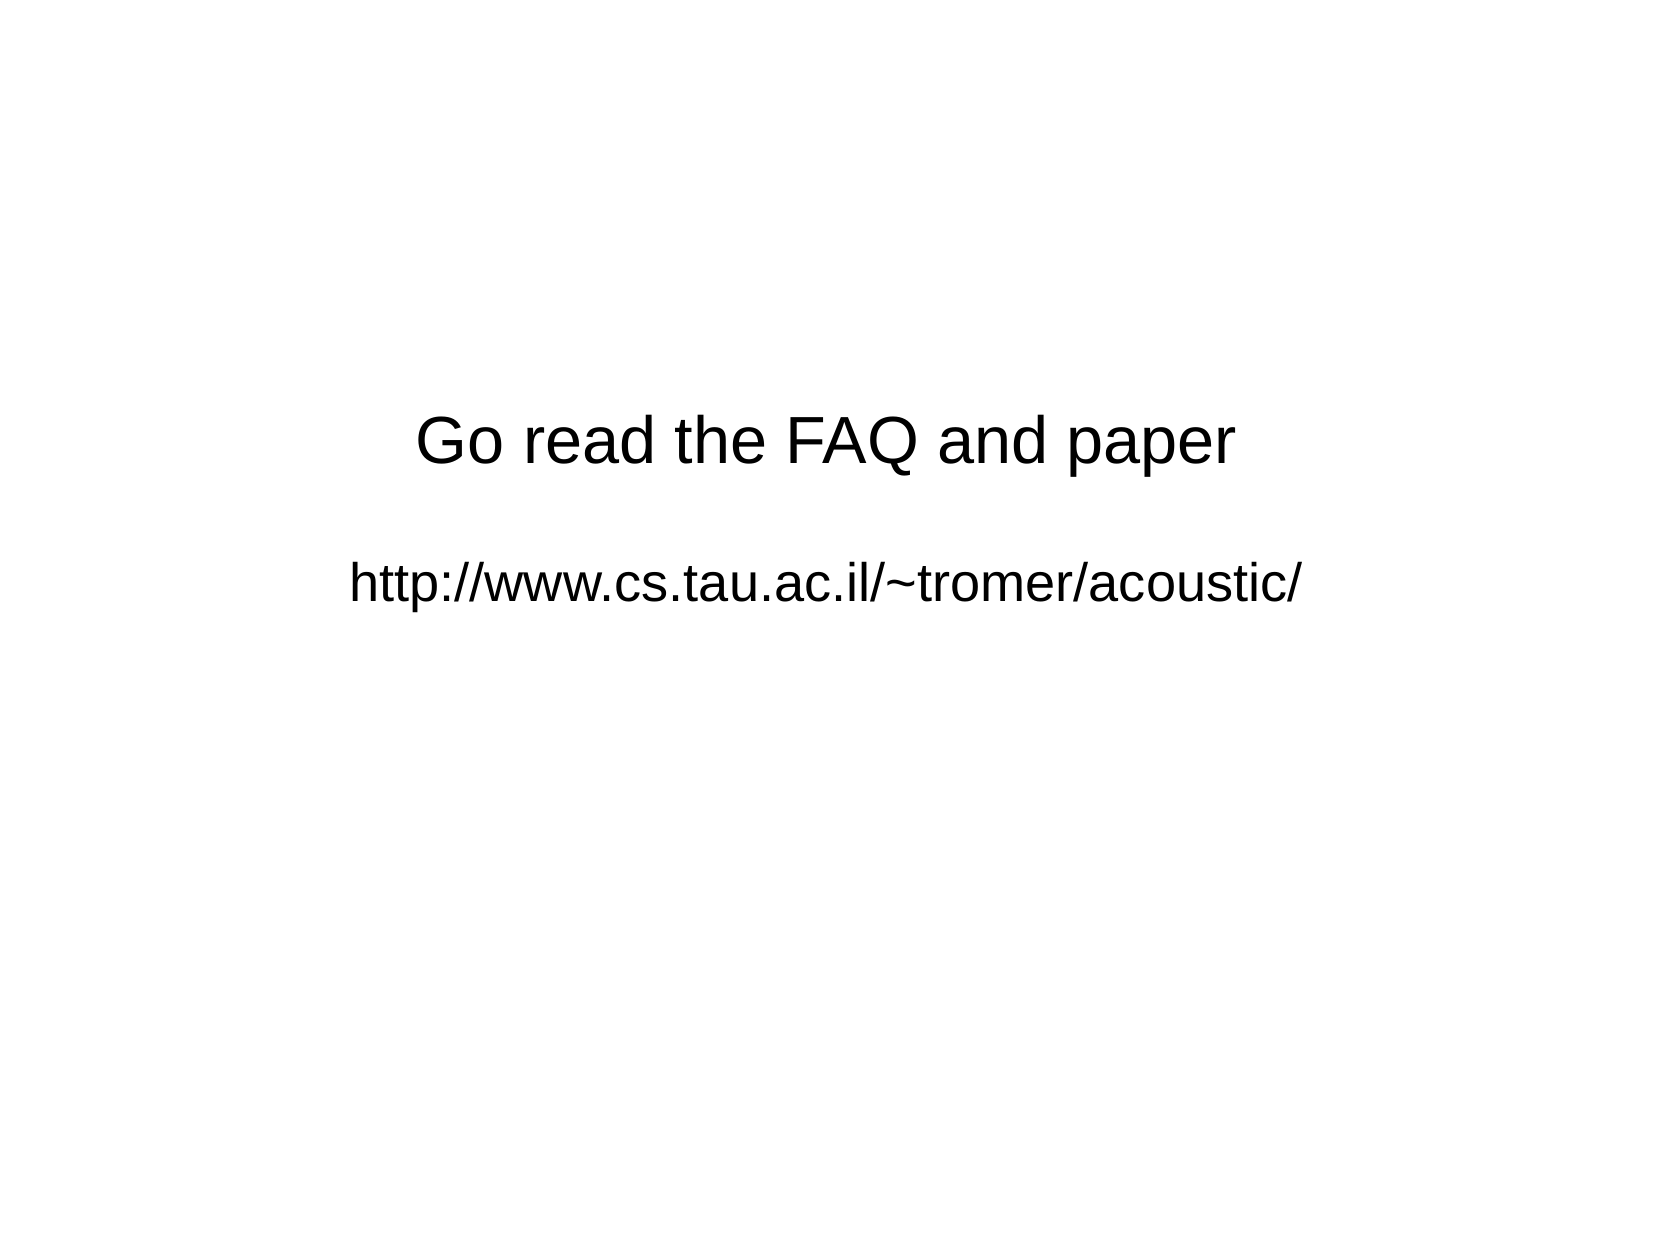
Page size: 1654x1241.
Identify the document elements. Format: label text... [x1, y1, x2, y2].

subtitle Go read the FAQ and paper http://www.cs.tau.ac.il/~tromer/acoustic/ [82, 49, 1571, 968]
